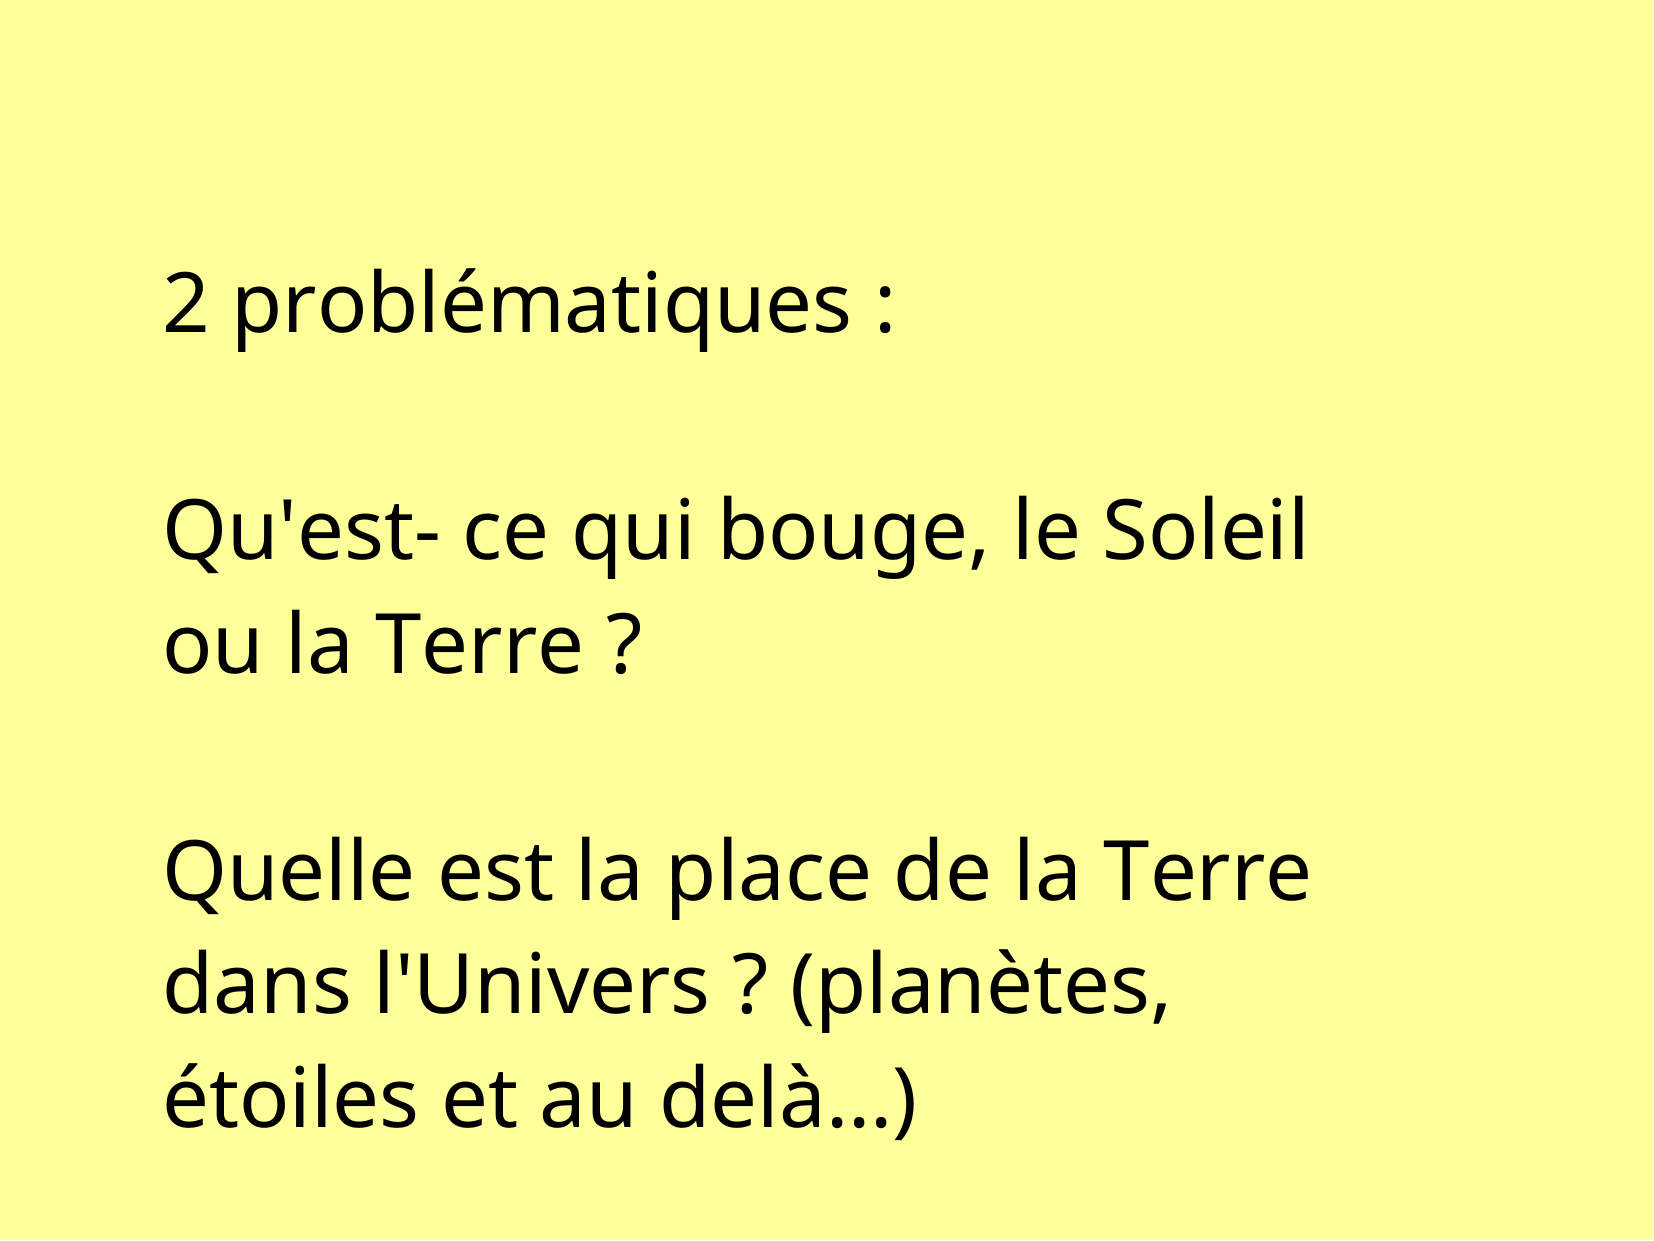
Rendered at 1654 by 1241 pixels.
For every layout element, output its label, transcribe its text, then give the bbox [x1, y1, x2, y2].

text_box 2 problématiques : Qu'est- ce qui bouge, le Soleil ou la Terre ? Quelle est la place de la Terre dans l'Univers ? (planètes, étoiles et au delà...) [147, 236, 1447, 1028]
